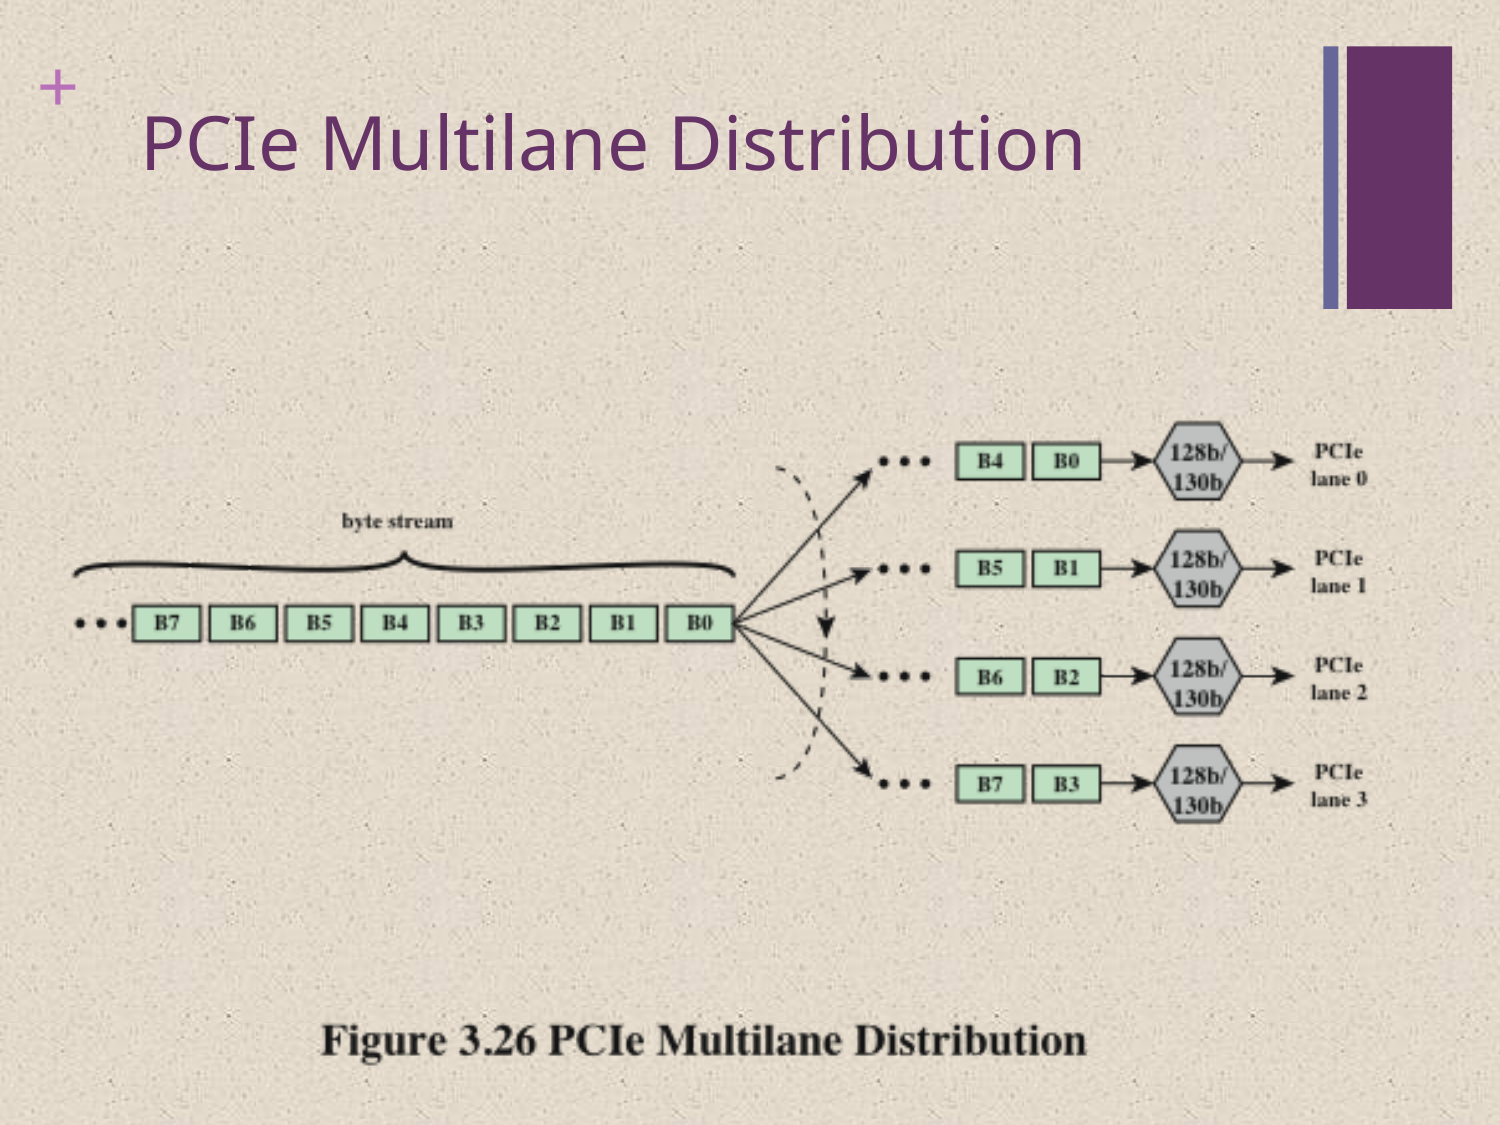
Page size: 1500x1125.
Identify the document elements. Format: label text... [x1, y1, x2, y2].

title PCIe Multilane Distribution [125, 87, 1365, 271]
picture [0, 0, 1500, 1125]
